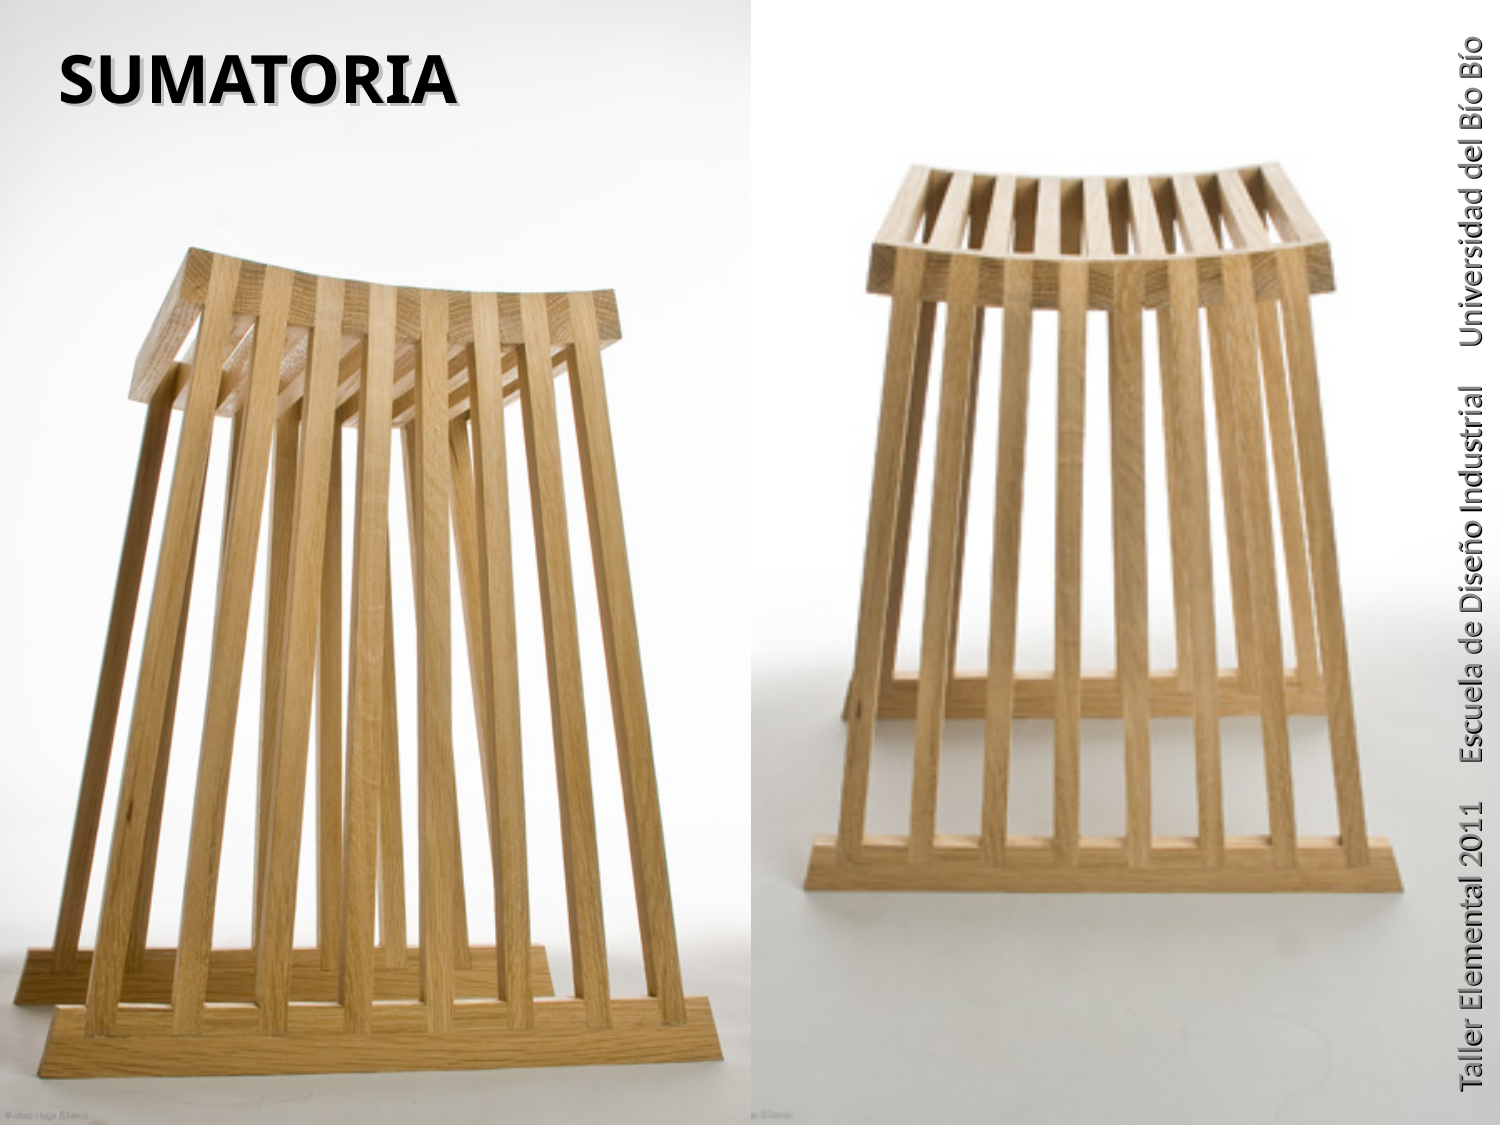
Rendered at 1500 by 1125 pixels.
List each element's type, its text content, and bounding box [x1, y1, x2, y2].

text_box SUMATORIA [43, 28, 741, 125]
picture [0, 0, 1500, 1125]
text_box Taller Elemental 2011 Escuela de Diseño Industrial Universidad del Bío Bío [1435, 0, 1500, 1106]
